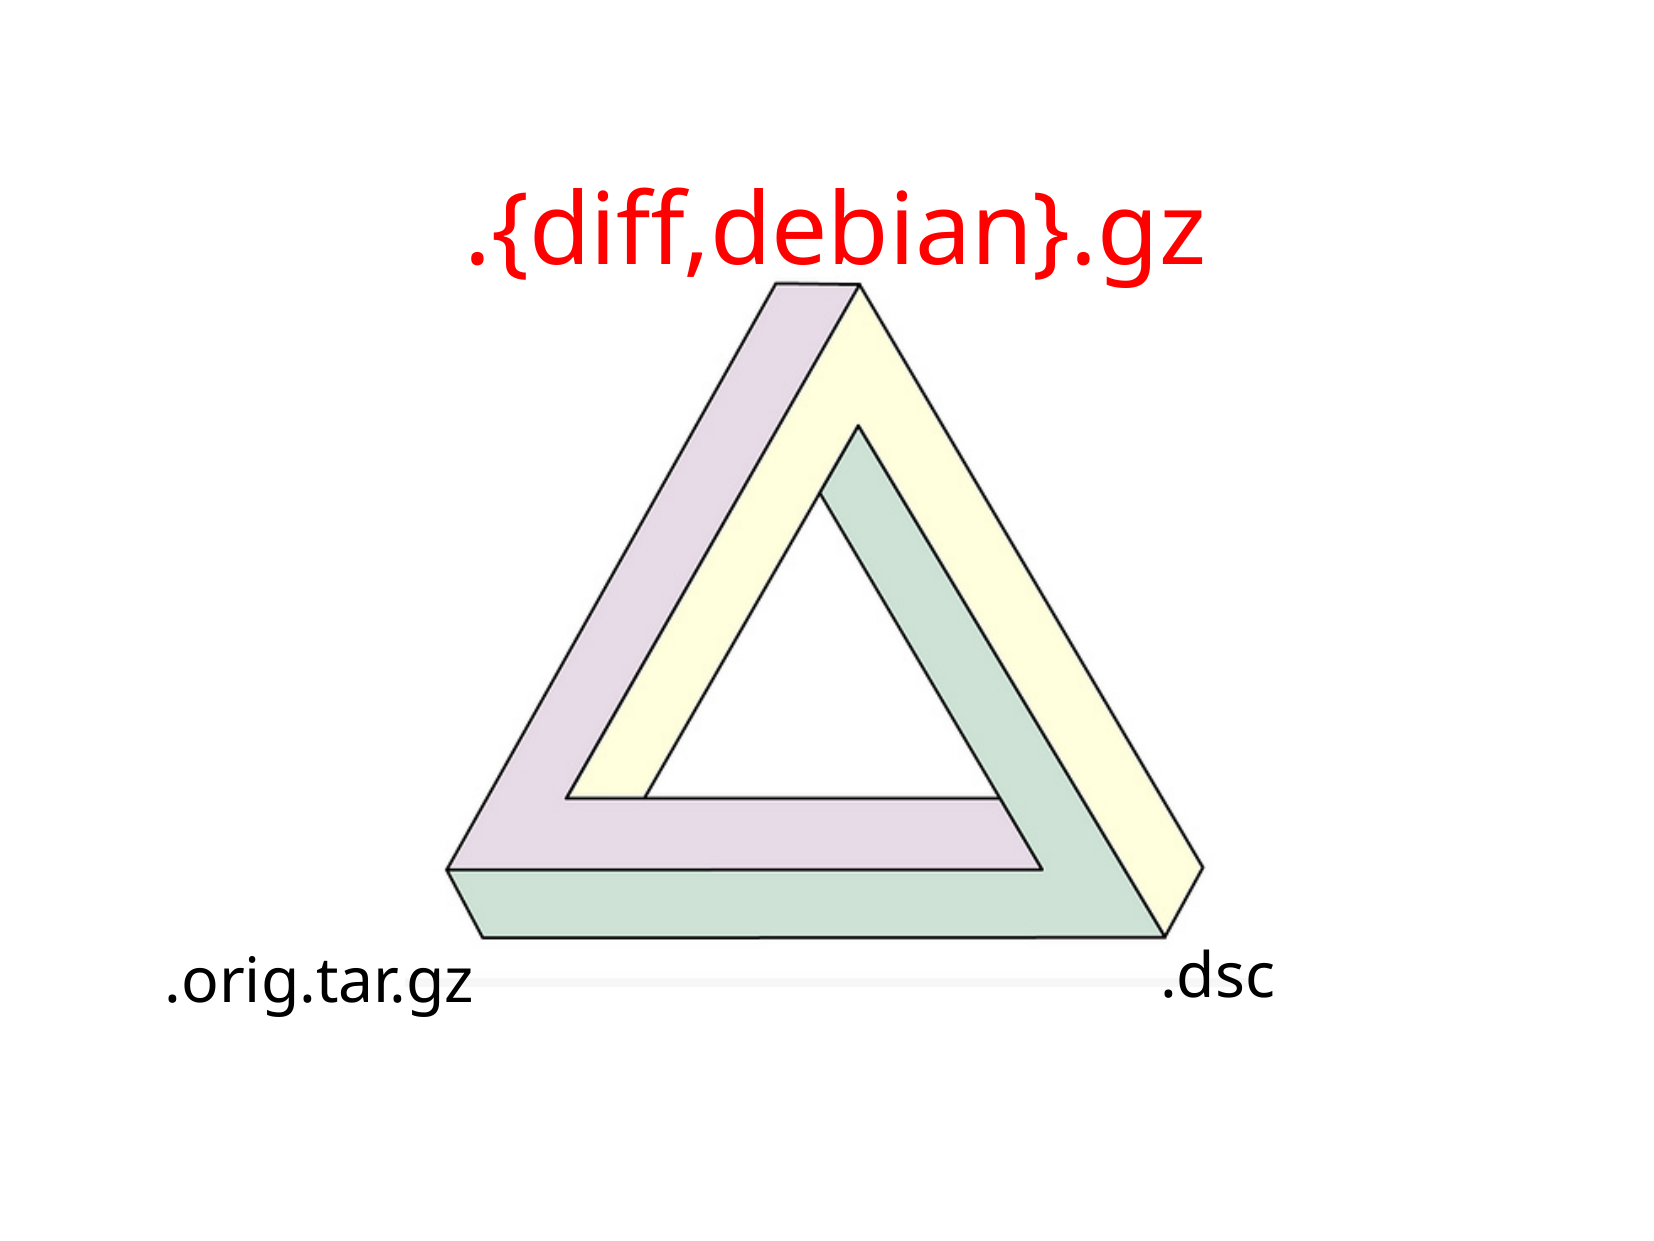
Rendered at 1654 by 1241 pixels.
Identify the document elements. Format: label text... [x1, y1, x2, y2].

text_box .dsc [1145, 923, 1285, 1037]
picture [405, 246, 1248, 987]
text_box .orig.tar.gz [149, 927, 484, 1013]
text_box .{diff,debian}.gz [450, 150, 1193, 278]
